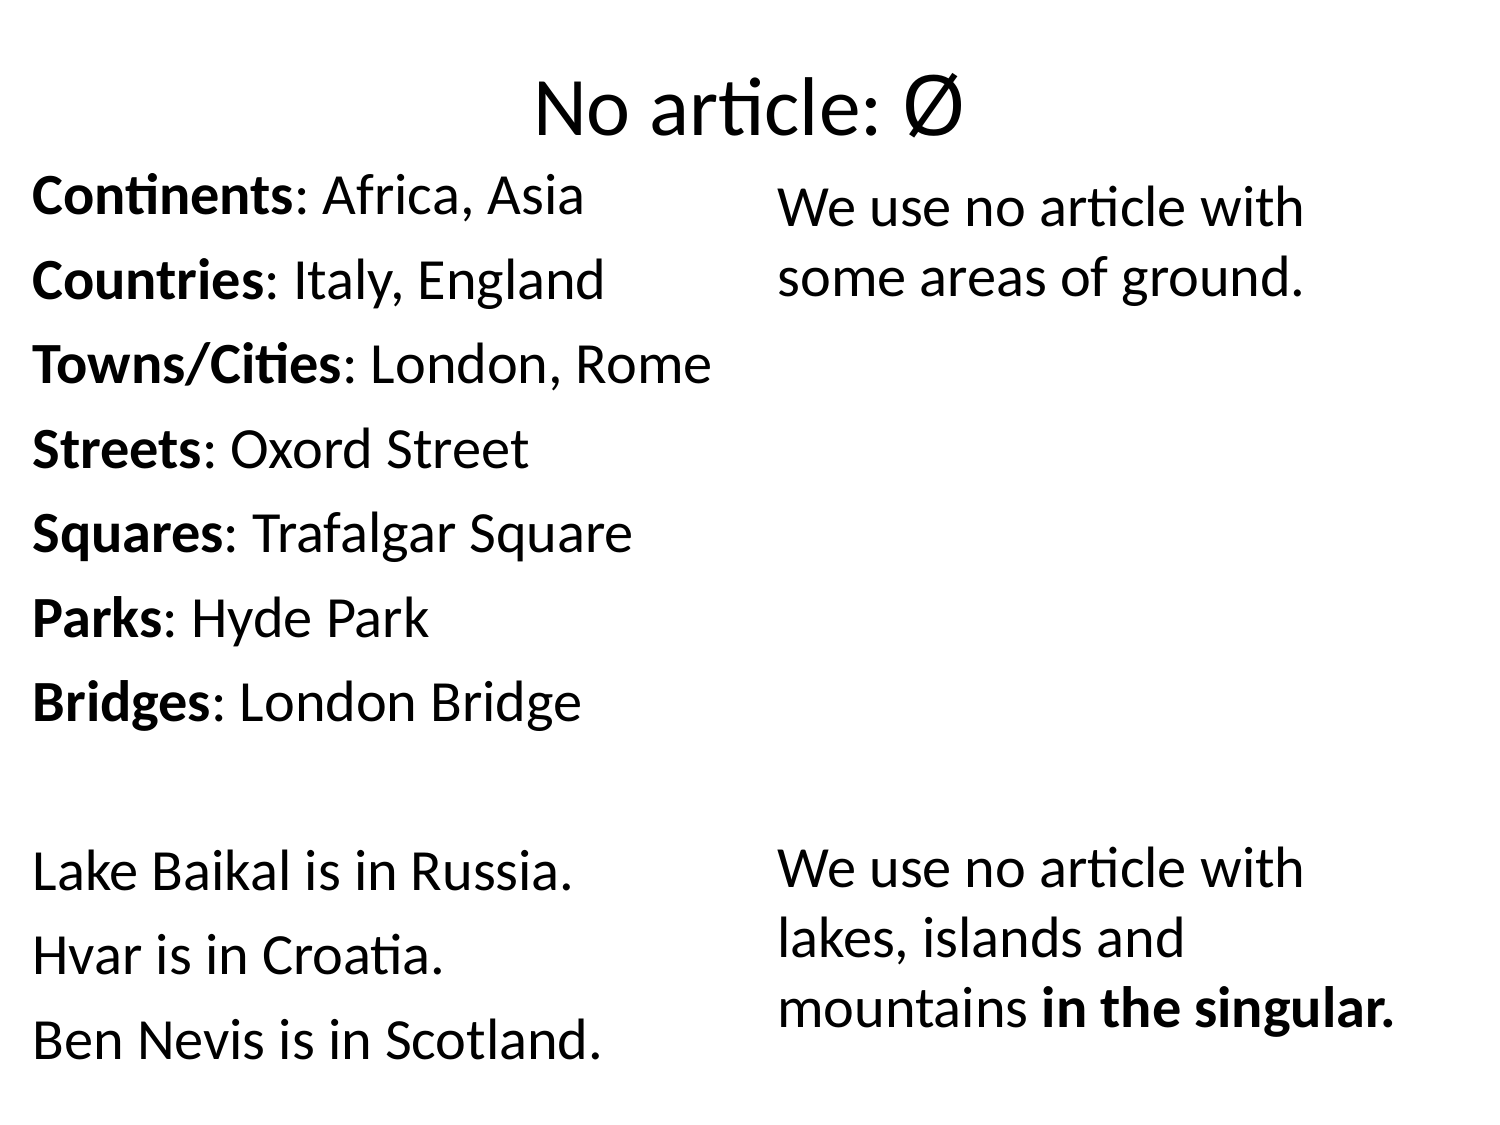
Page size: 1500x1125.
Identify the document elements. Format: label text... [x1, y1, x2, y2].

list We use no article with some areas of ground. We use no article with lakes, islands and mountains in the singular. [762, 160, 1426, 1083]
list Continents: Africa, Asia Countries: Italy, England Towns/Cities: London, Rome Streets: Oxord Street Squares: Trafalgar Square Parks: Hyde Park Bridges: London Bridge Lake Baikal is in Russia. Hvar is in Croatia. Ben Nevis is in Scotland. [17, 149, 738, 1118]
title No article: Ø [75, 45, 1426, 126]
